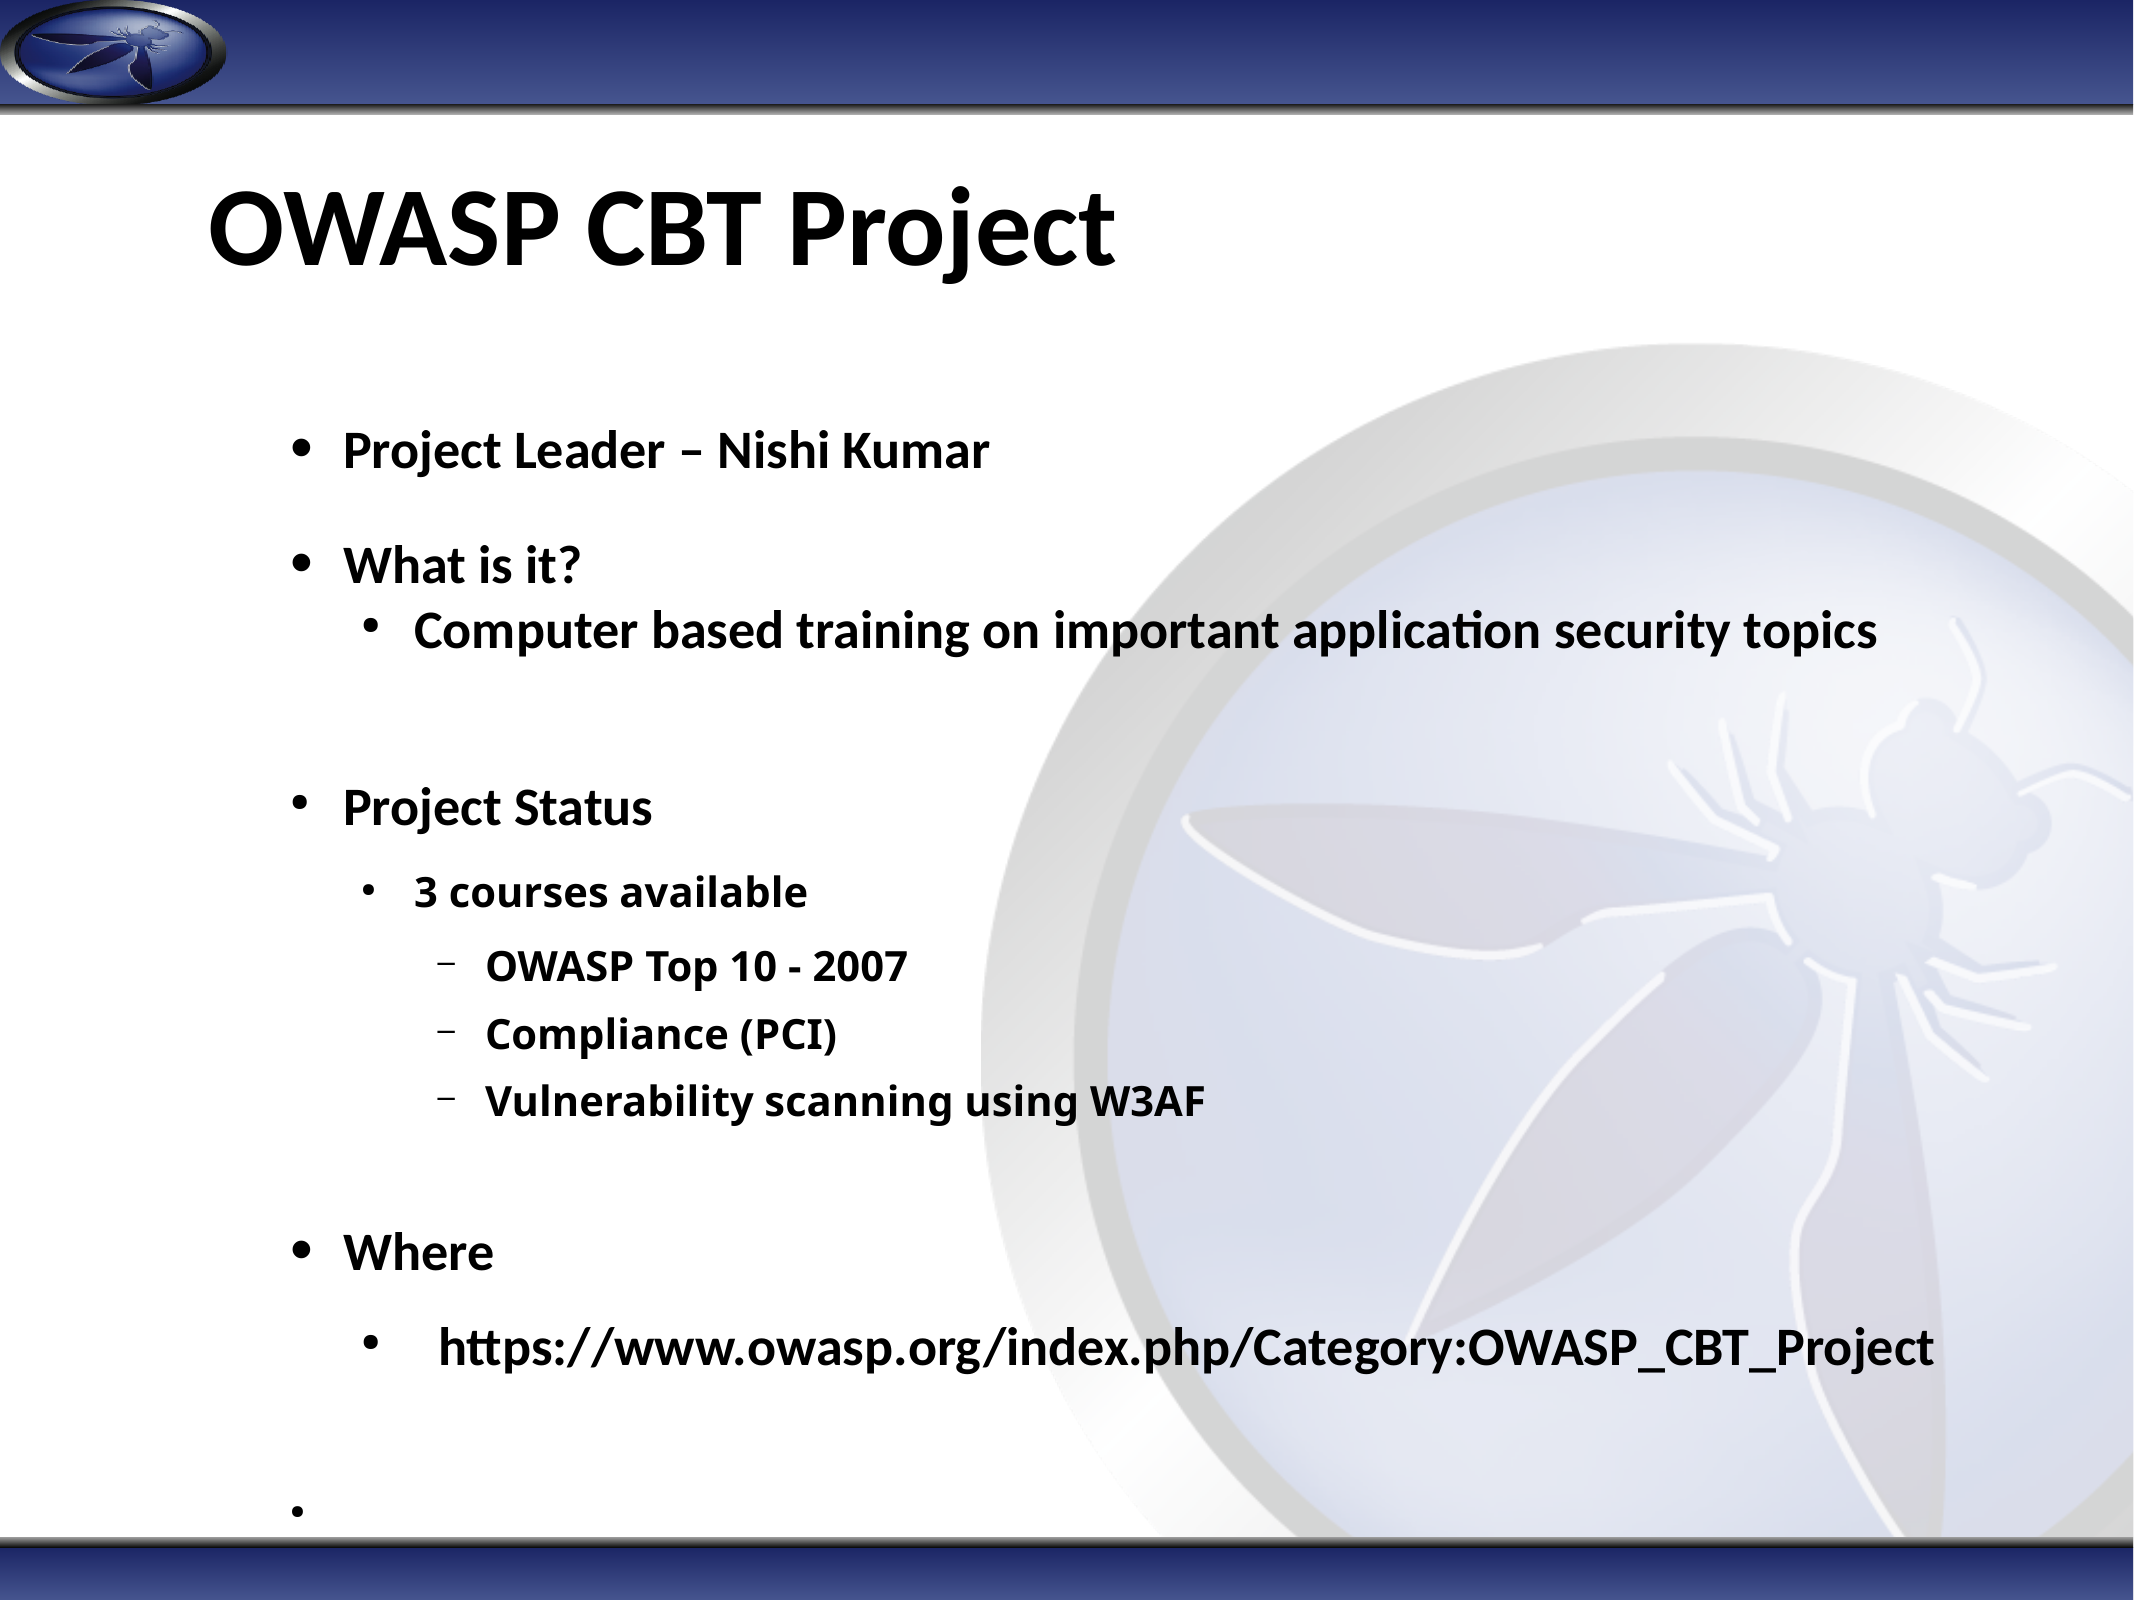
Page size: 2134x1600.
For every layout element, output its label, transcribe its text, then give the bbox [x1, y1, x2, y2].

list Project Leader – Nishi Kumar What is it? Computer based training on important application security topics Project Status 3 courses available OWASP Top 10 - 2007 Compliance (PCI) Vulnerability scanning using W3AF Where https://www.owasp.org/index.php/Category:OWASP_CBT_Project [213, 407, 2067, 1447]
picture [0, 0, 228, 104]
title OWASP CBT Project [208, 125, 1925, 350]
picture [981, 339, 2134, 1600]
